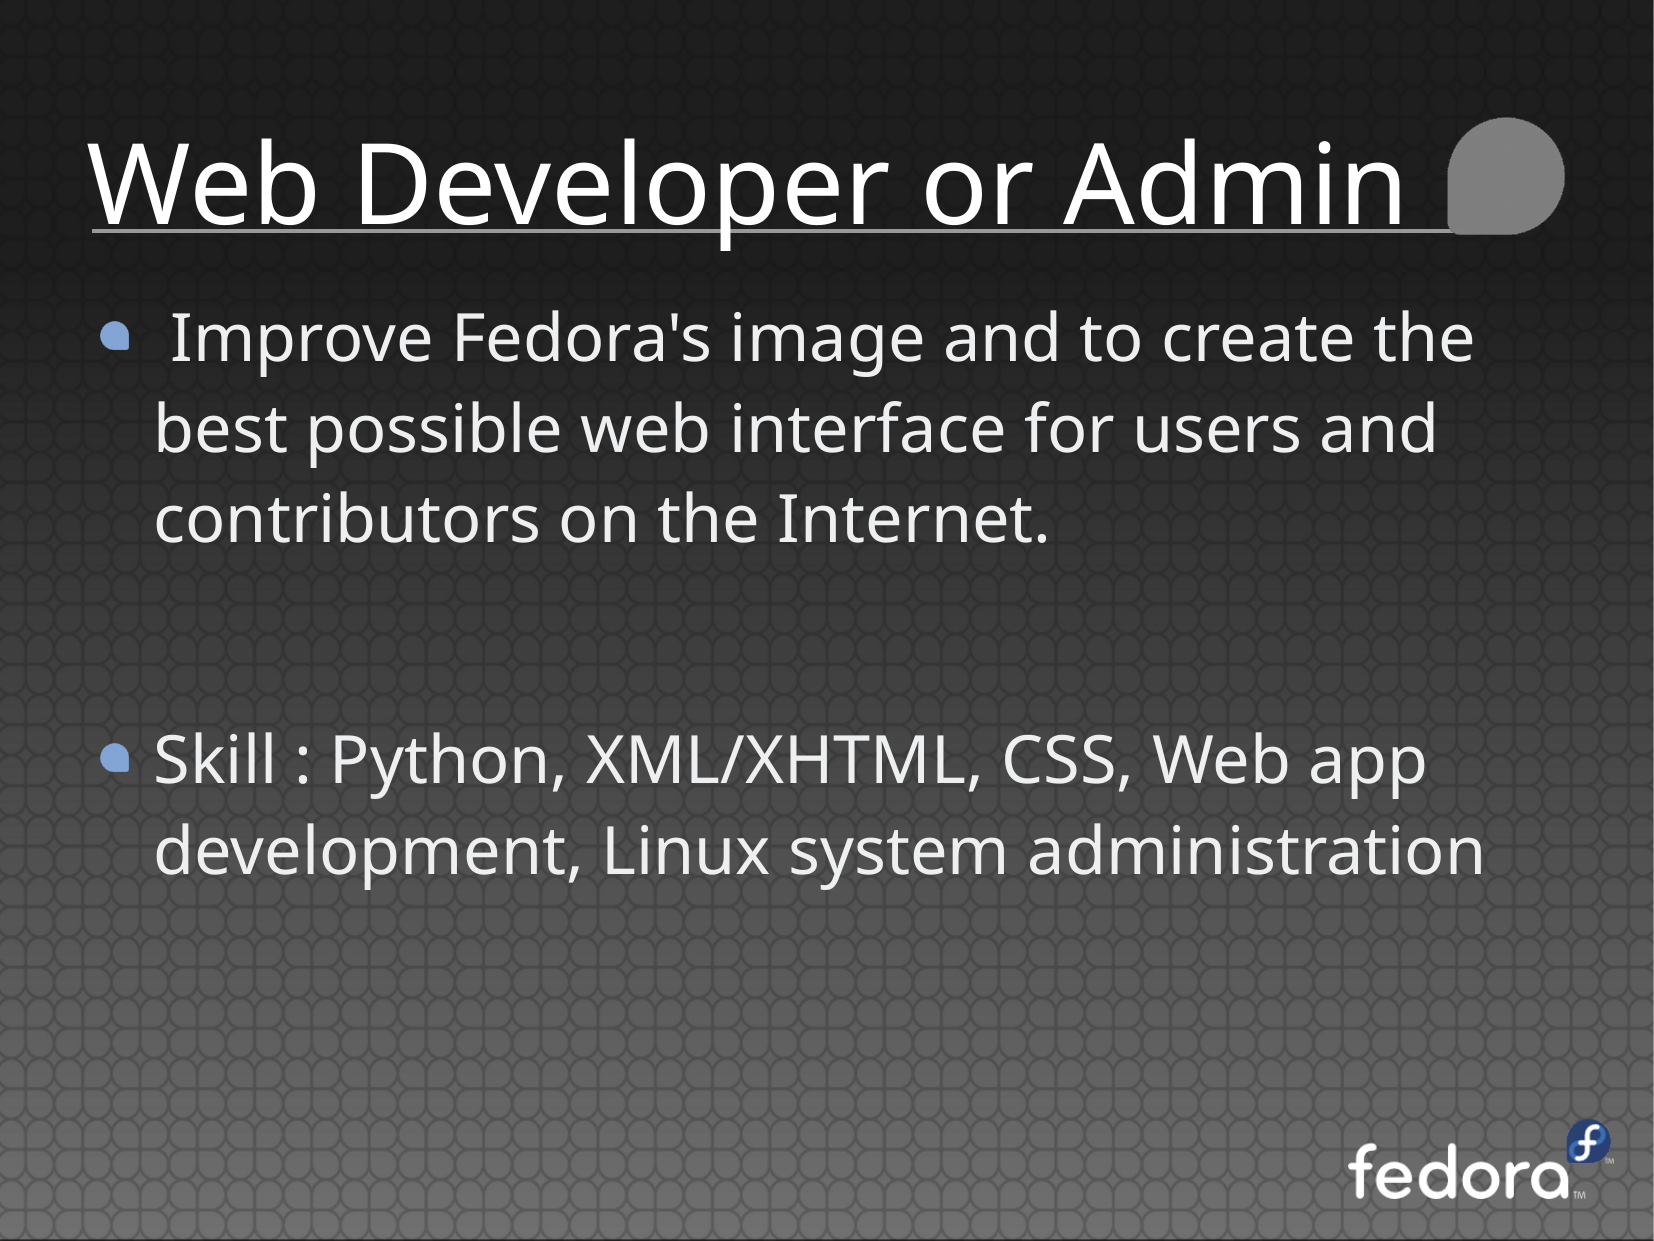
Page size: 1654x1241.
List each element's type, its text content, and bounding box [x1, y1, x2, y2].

picture [0, 0, 1654, 1241]
title Web Developer or Admin [86, 112, 1576, 249]
list Improve Fedora's image and to create the best possible web interface for users and contributors on the Internet. Skill : Python, XML/XHTML, CSS, Web app development, Linux system administration [82, 290, 1571, 1010]
